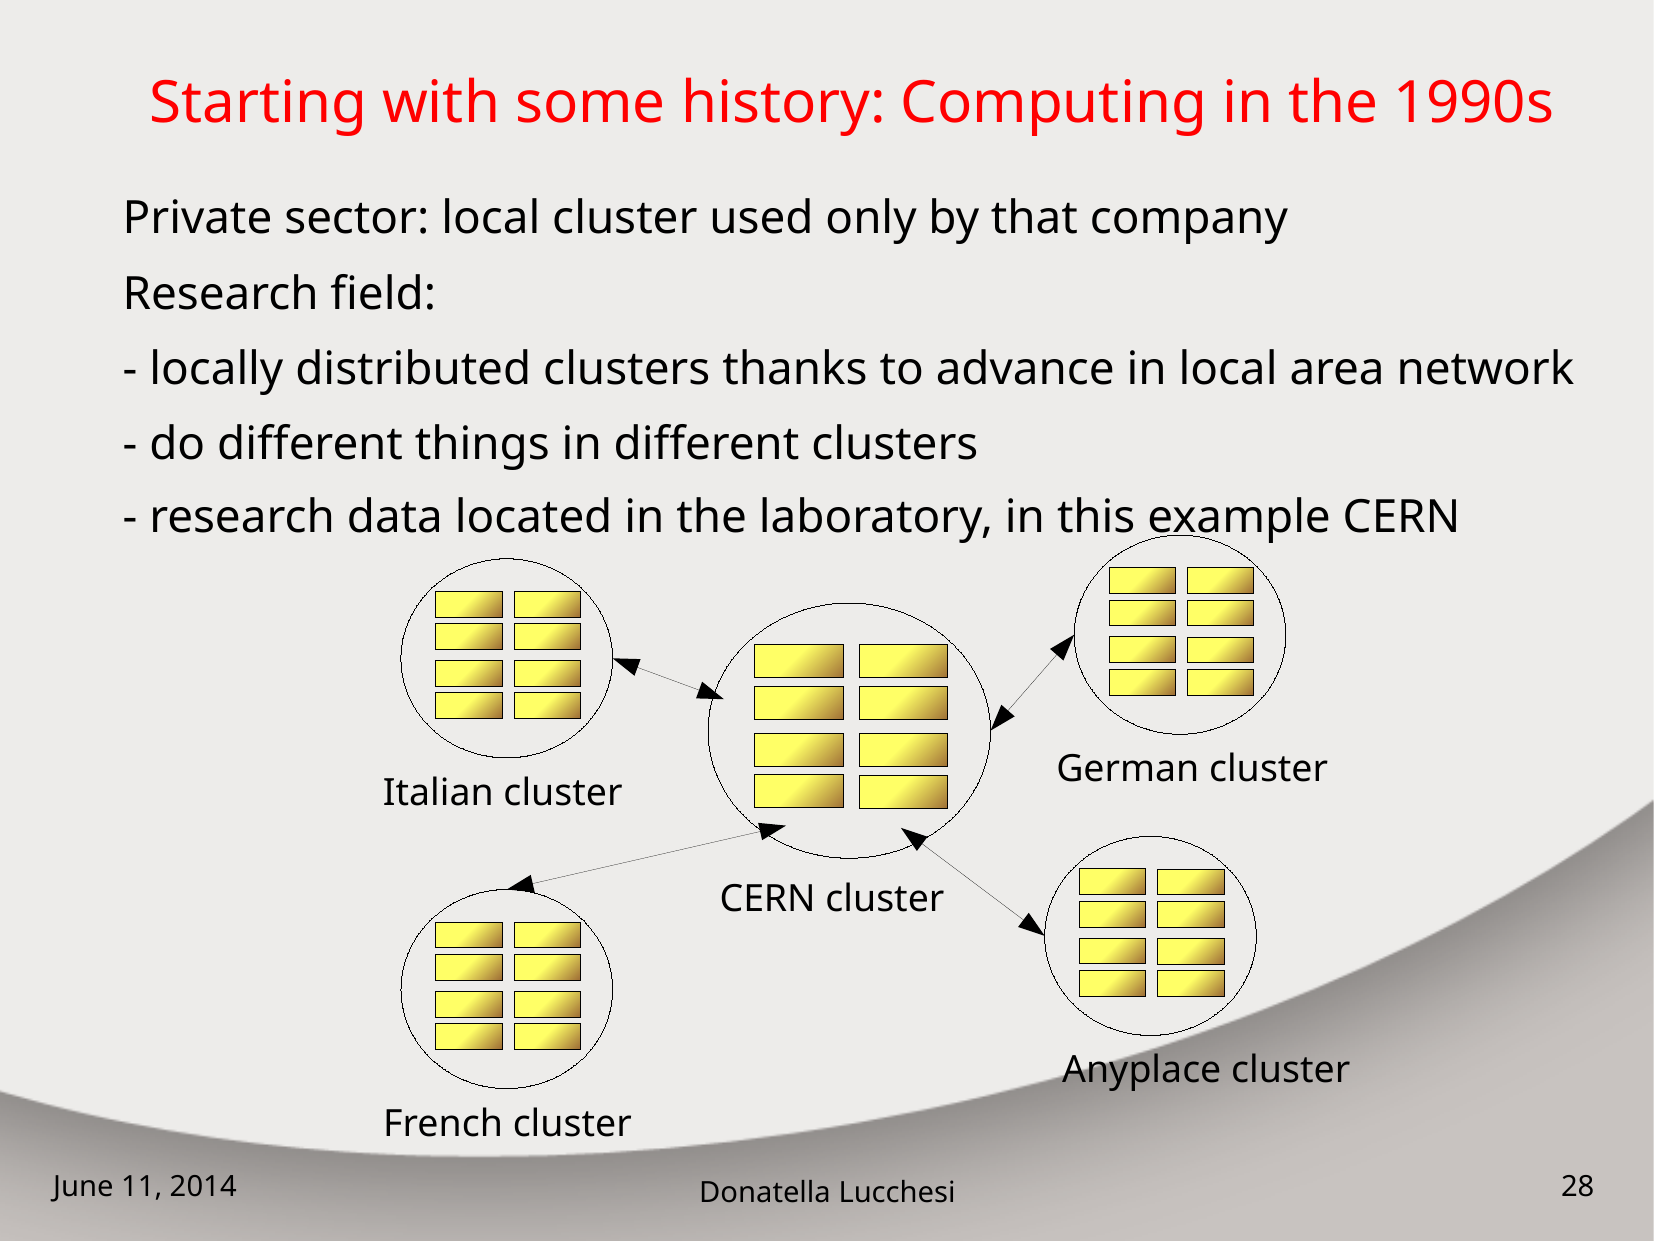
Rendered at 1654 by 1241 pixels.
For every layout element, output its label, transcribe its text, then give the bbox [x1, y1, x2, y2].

text_box [514, 660, 581, 687]
text_box [435, 922, 503, 948]
text_box [754, 733, 844, 767]
text_box [514, 1023, 581, 1050]
text_box [1157, 970, 1225, 997]
text_box [1079, 901, 1146, 928]
text_box [754, 644, 844, 678]
text_box [435, 692, 503, 719]
text_box Private sector: local cluster used only by that company Research field: - locally distributed clusters thanks to advance in local area network - do different things in different clusters - research data located in the laboratory, in this example CERN [108, 176, 1625, 558]
text_box Anyplace cluster [1047, 1035, 1385, 1107]
text_box [435, 623, 503, 650]
text_box [1187, 669, 1254, 696]
text_box [754, 686, 844, 720]
text_box CERN cluster [704, 864, 984, 936]
text_box [514, 922, 581, 948]
text_box [514, 692, 581, 719]
text_box [514, 623, 581, 650]
text_box [1157, 901, 1225, 928]
text_box [1187, 567, 1254, 594]
text_box [859, 775, 948, 809]
text_box [859, 733, 948, 767]
text_box [514, 991, 581, 1018]
text_box [514, 591, 581, 618]
text_box [1109, 600, 1176, 626]
text_box [1079, 868, 1146, 895]
text_box [1187, 637, 1254, 663]
text_box [1109, 636, 1176, 663]
text_box [1109, 669, 1176, 696]
text_box CERN cluster [951, 864, 984, 889]
text_box [859, 686, 948, 720]
text_box [435, 991, 503, 1018]
text_box [1079, 938, 1146, 964]
text_box [1157, 869, 1225, 895]
text_box [514, 954, 581, 981]
text_box [1079, 970, 1146, 997]
text_box [859, 644, 948, 678]
text_box Italian cluster [368, 757, 654, 830]
text_box French cluster [368, 1088, 665, 1160]
picture [0, 0, 1654, 1241]
text_box [435, 660, 503, 687]
text_box [435, 591, 503, 618]
text_box Starting with some history: Computing in the 1990s [134, 53, 1598, 150]
text_box [435, 1023, 503, 1050]
text_box [754, 774, 844, 808]
text_box [1187, 600, 1254, 626]
text_box [1109, 567, 1176, 594]
text_box German cluster [1041, 734, 1354, 815]
text_box [435, 954, 503, 981]
text_box [1157, 938, 1225, 965]
